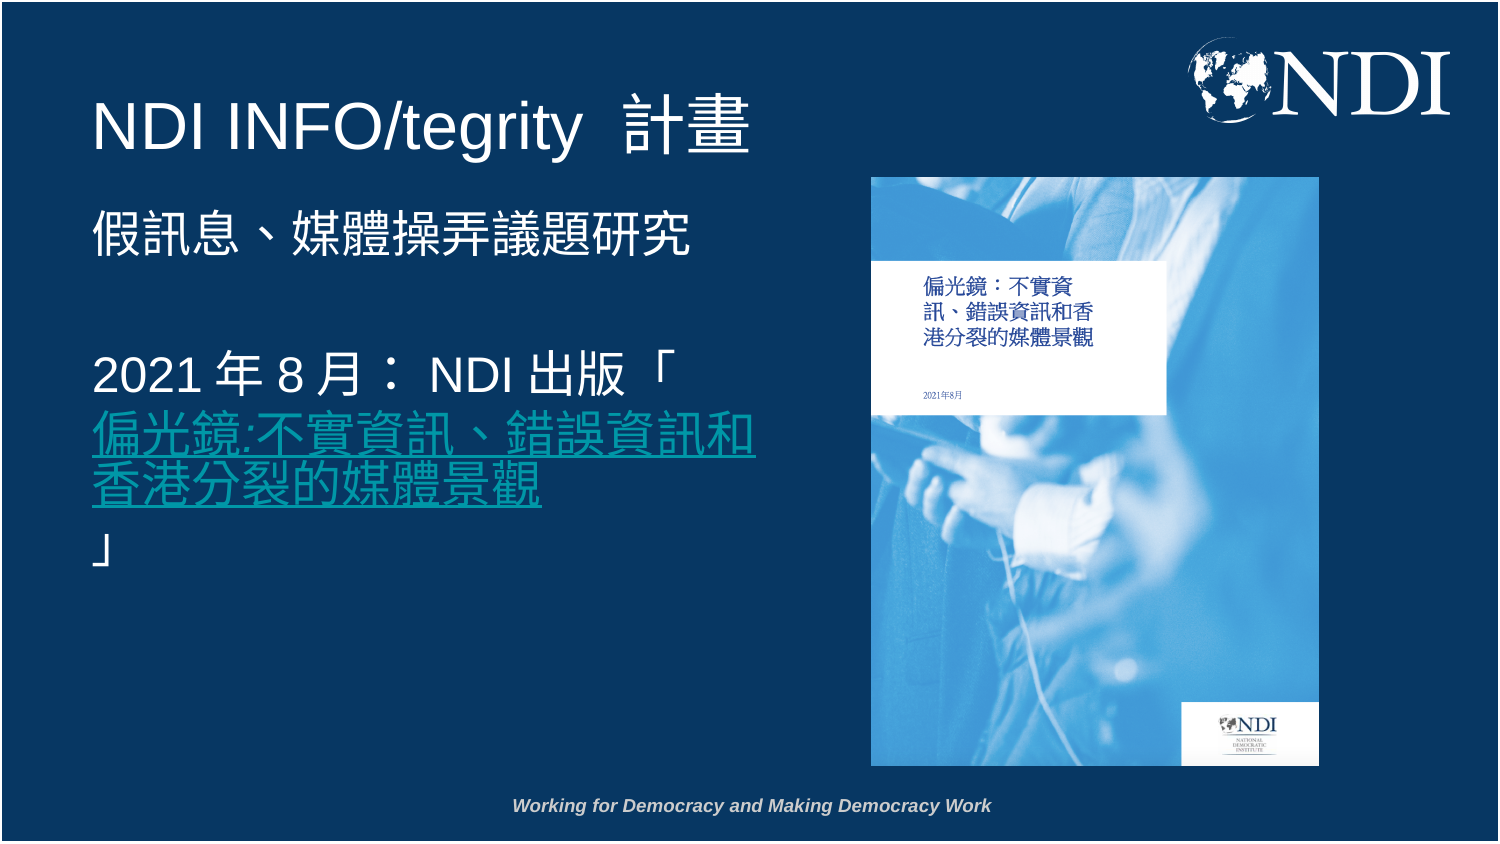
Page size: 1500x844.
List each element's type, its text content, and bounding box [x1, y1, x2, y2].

title NDI INFO/tegrity 計畫 [76, 68, 1095, 177]
text_box 2021年8月：NDI出版「偏光鏡:不實資訊、錯誤資訊和香港分裂的媒體景觀」 [76, 307, 798, 557]
picture [1187, 37, 1450, 123]
picture [871, 177, 1319, 766]
text_box 假訊息、媒體操弄議題研究 [76, 177, 871, 288]
